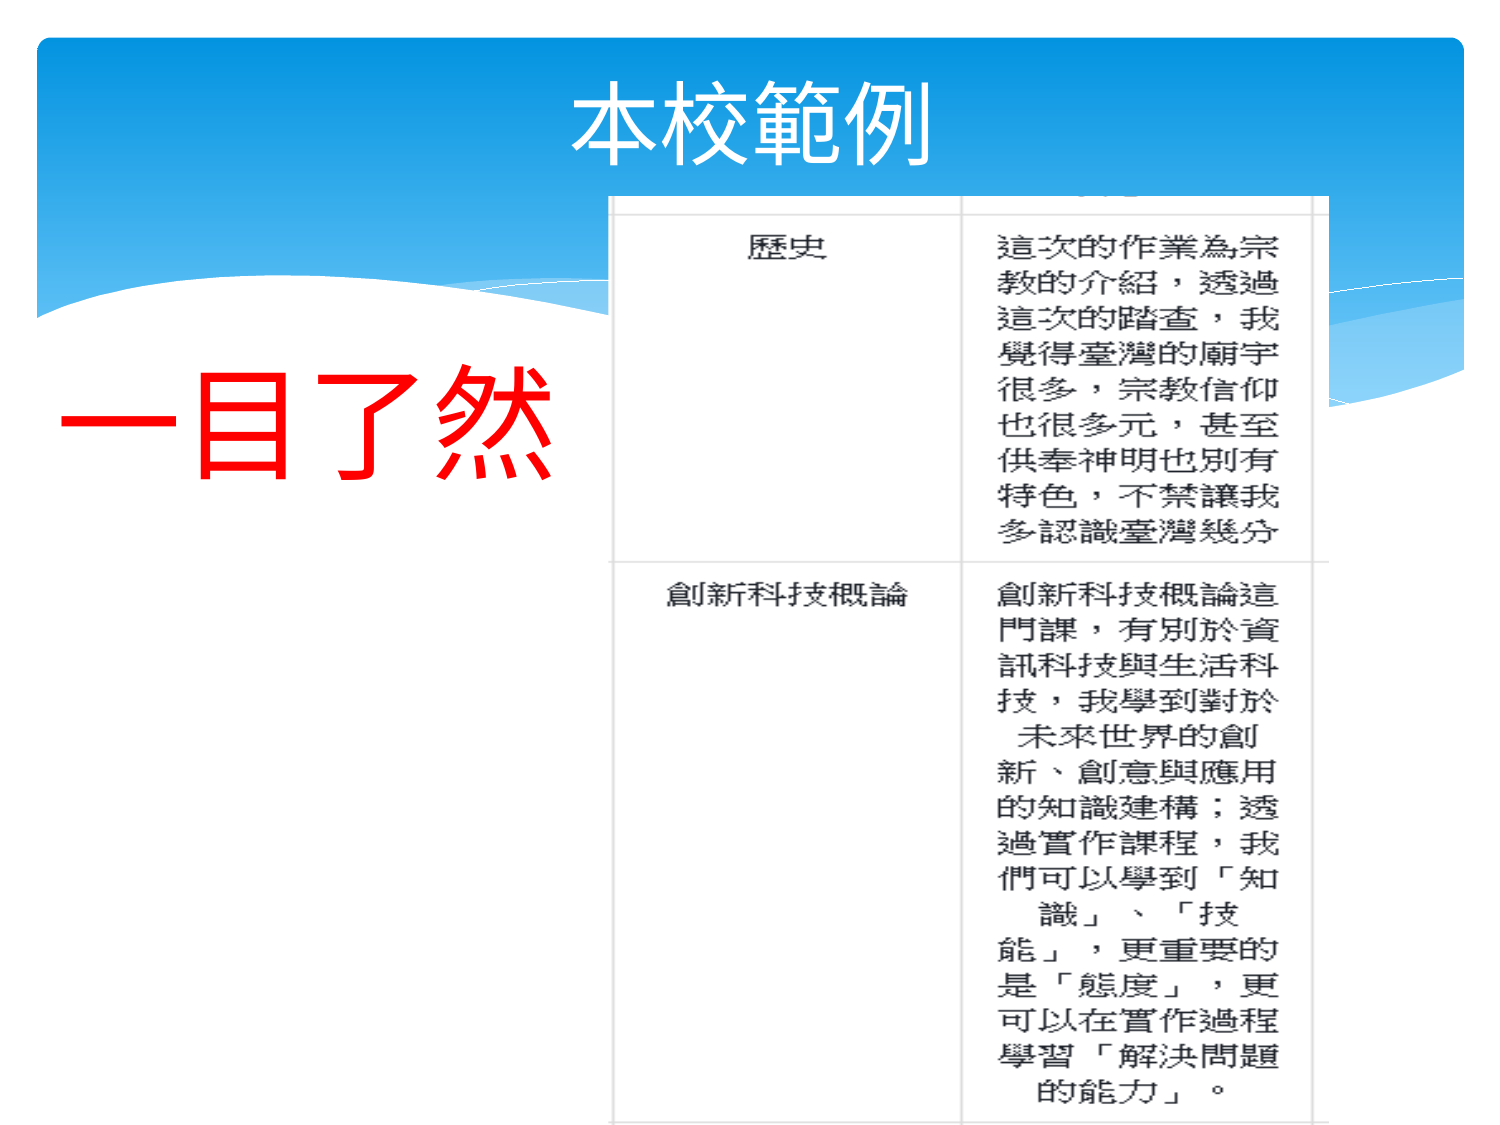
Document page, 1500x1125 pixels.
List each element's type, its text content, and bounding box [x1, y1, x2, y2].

picture [608, 225, 1329, 1125]
text_box 一目了然 [41, 338, 609, 505]
title 本校範例 [76, 19, 1427, 225]
